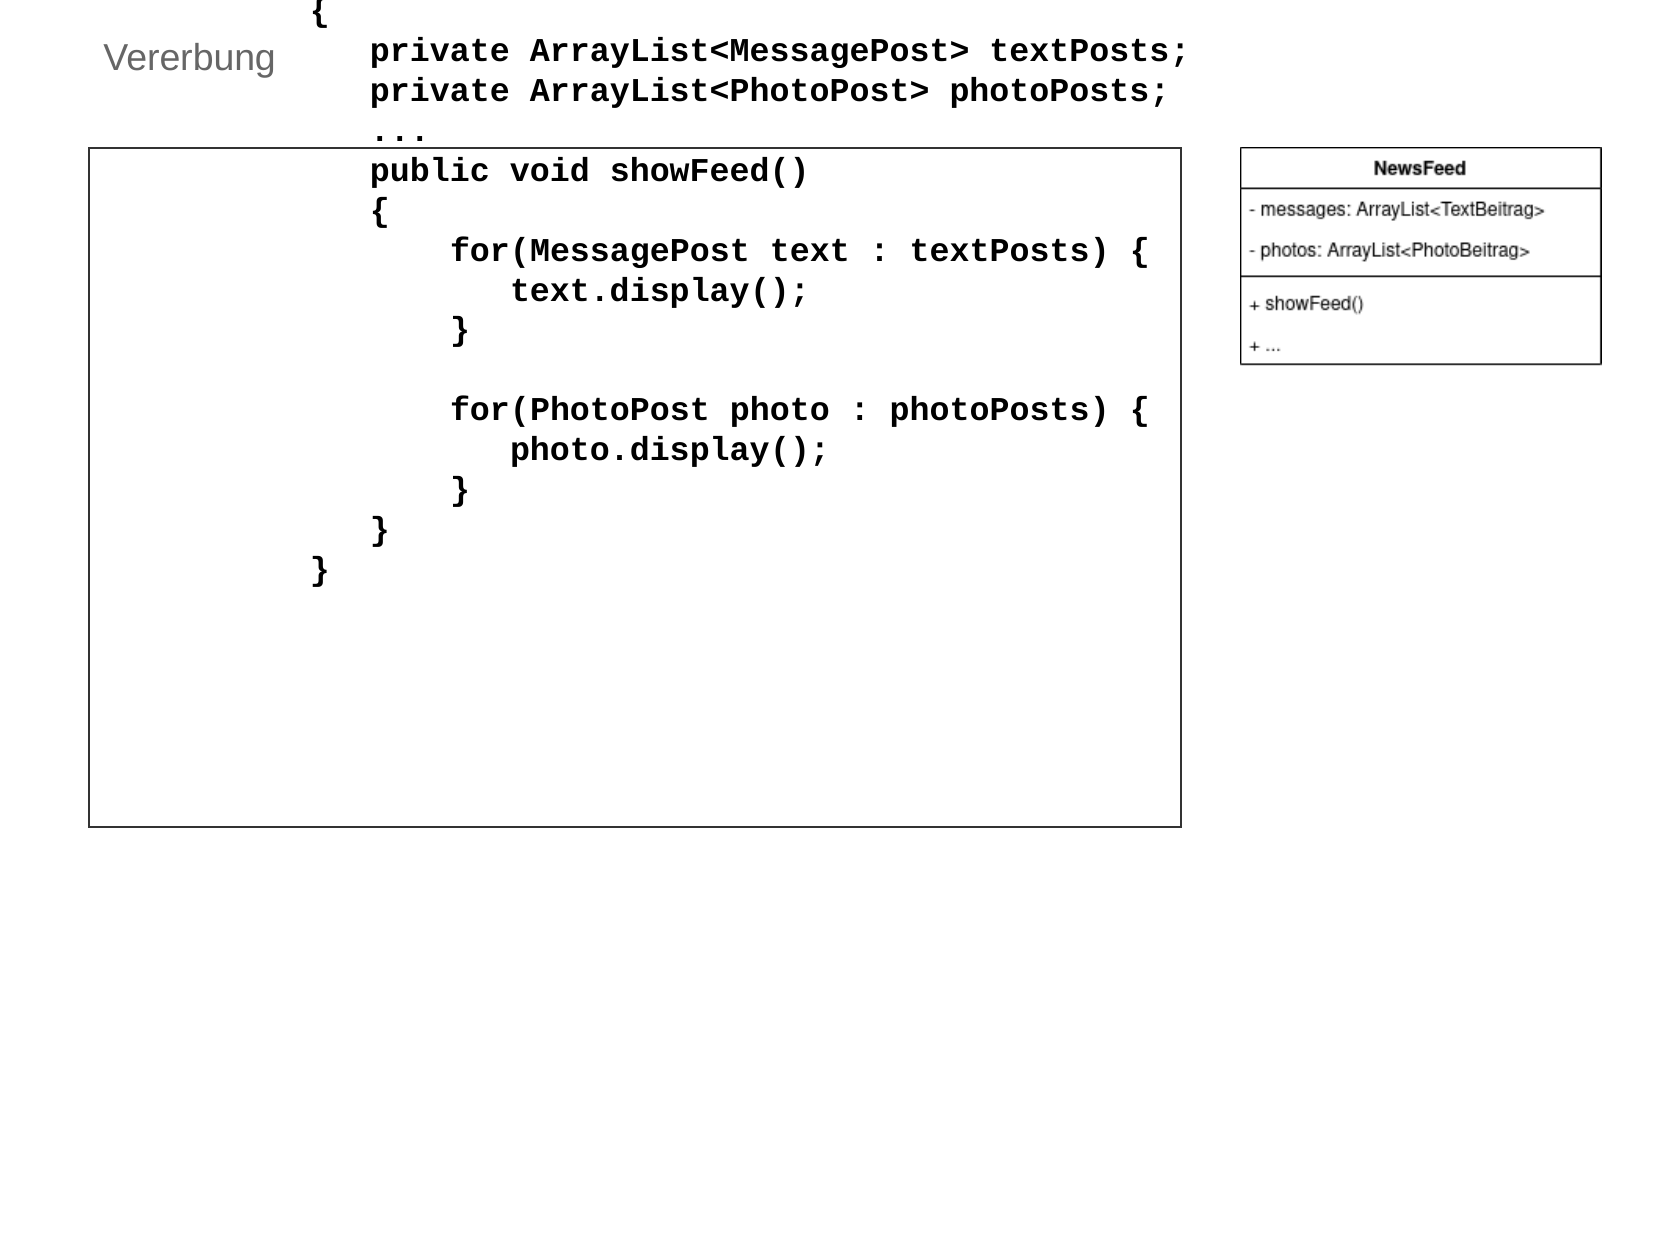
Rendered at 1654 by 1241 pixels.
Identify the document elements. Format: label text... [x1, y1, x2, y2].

picture [1240, 147, 1602, 370]
text_box Vererbung [88, 29, 1565, 87]
text_box public class NewsFeed { private ArrayList<MessagePost> textPosts; private ArrayList<PhotoPost> photoPosts; ... public void showFeed() { for(MessagePost text : textPosts) { text.display(); } for(PhotoPost photo : photoPosts) { photo.display(); } } } [88, 147, 1182, 827]
